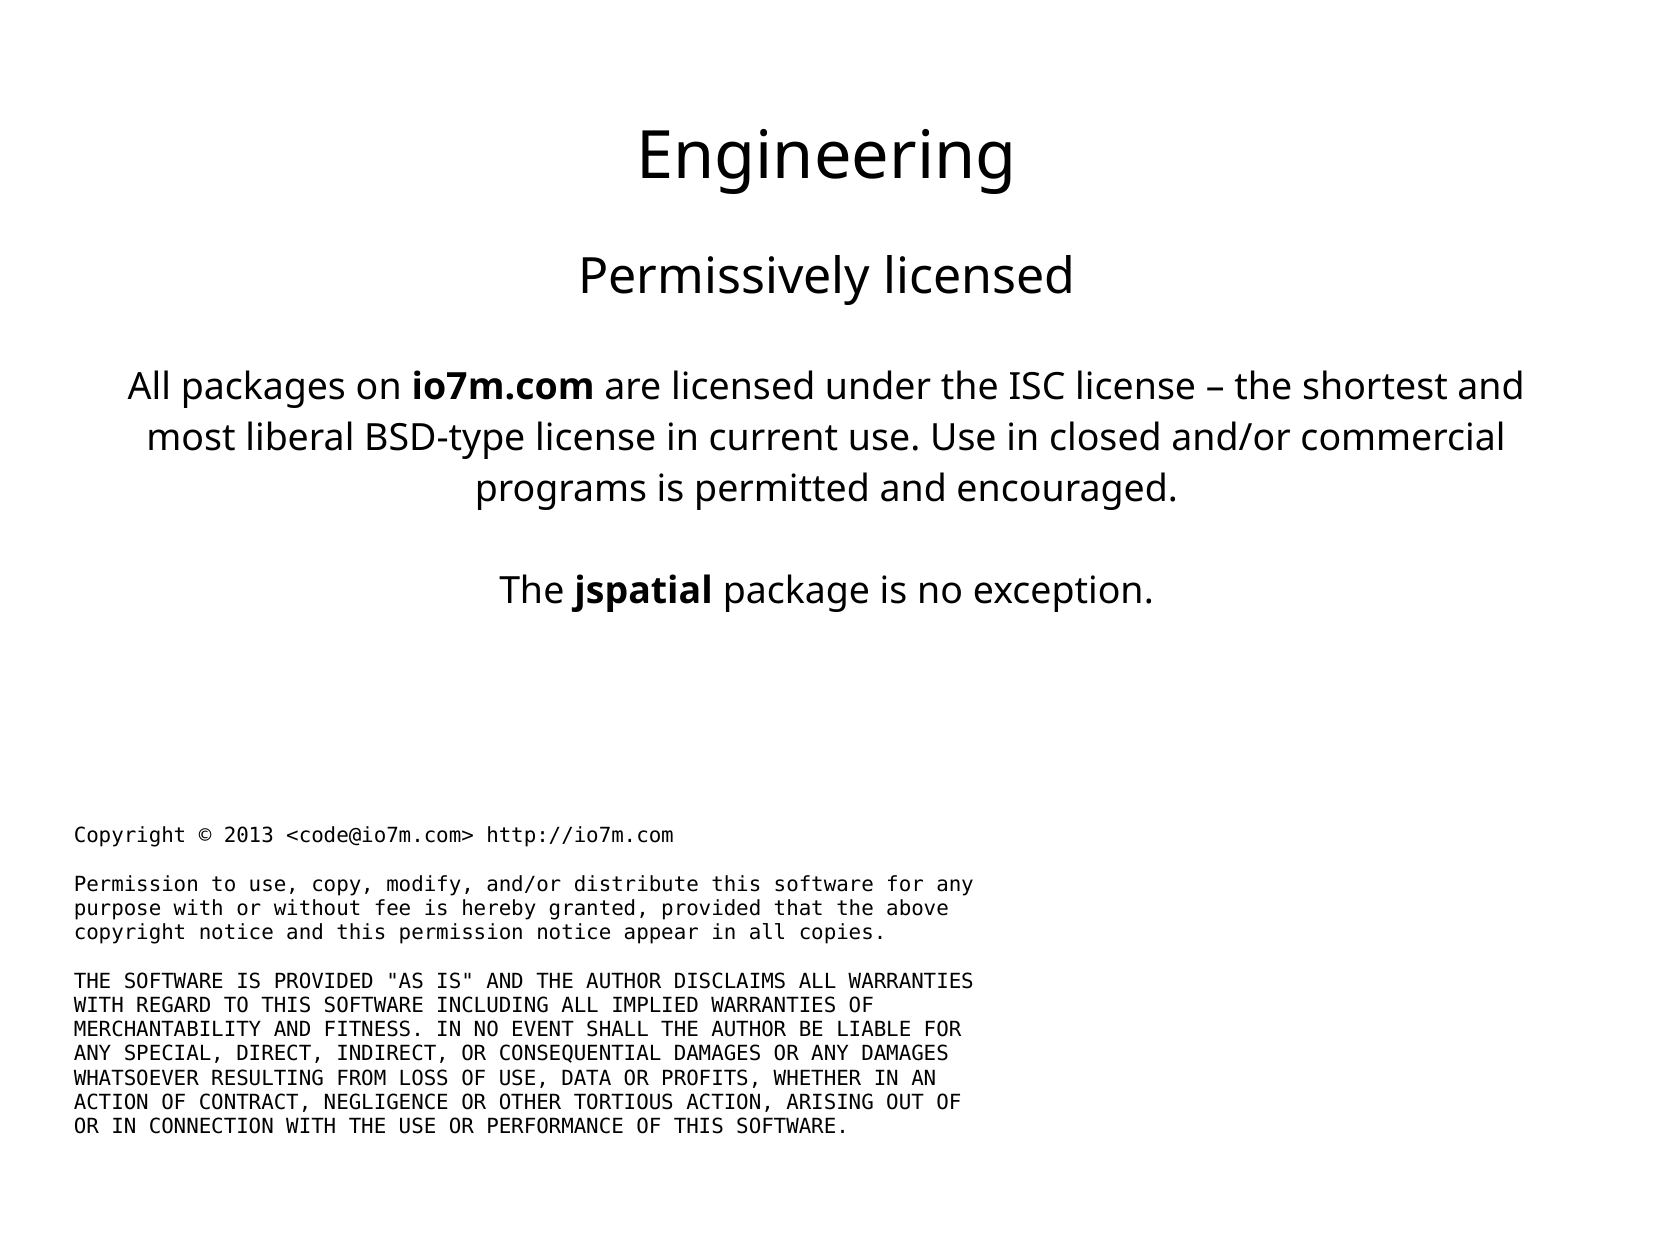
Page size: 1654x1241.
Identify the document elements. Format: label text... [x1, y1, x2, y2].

subtitle Permissively licensed All packages on io7m.com are licensed under the ISC license – the shortest and most liberal BSD-type license in current use. Use in closed and/or commercial programs is permitted and encouraged. The jspatial package is no exception. [82, 49, 1571, 1010]
text_box Copyright © 2013 <code@io7m.com> http://io7m.com Permission to use, copy, modify, and/or distribute this software for any purpose with or without fee is hereby granted, provided that the above copyright notice and this permission notice appear in all copies. THE SOFTWARE IS PROVIDED "AS IS" AND THE AUTHOR DISCLAIMS ALL WARRANTIES WITH REGARD TO THIS SOFTWARE INCLUDING ALL IMPLIED WARRANTIES OF MERCHANTABILITY AND FITNESS. IN NO EVENT SHALL THE AUTHOR BE LIABLE FOR ANY SPECIAL, DIRECT, INDIRECT, OR CONSEQUENTIAL DAMAGES OR ANY DAMAGES WHATSOEVER RESULTING FROM LOSS OF USE, DATA OR PROFITS, WHETHER IN AN ACTION OF CONTRACT, NEGLIGENCE OR OTHER TORTIOUS ACTION, ARISING OUT OF OR IN CONNECTION WITH THE USE OR PERFORMANCE OF THIS SOFTWARE. [59, 815, 1040, 1193]
